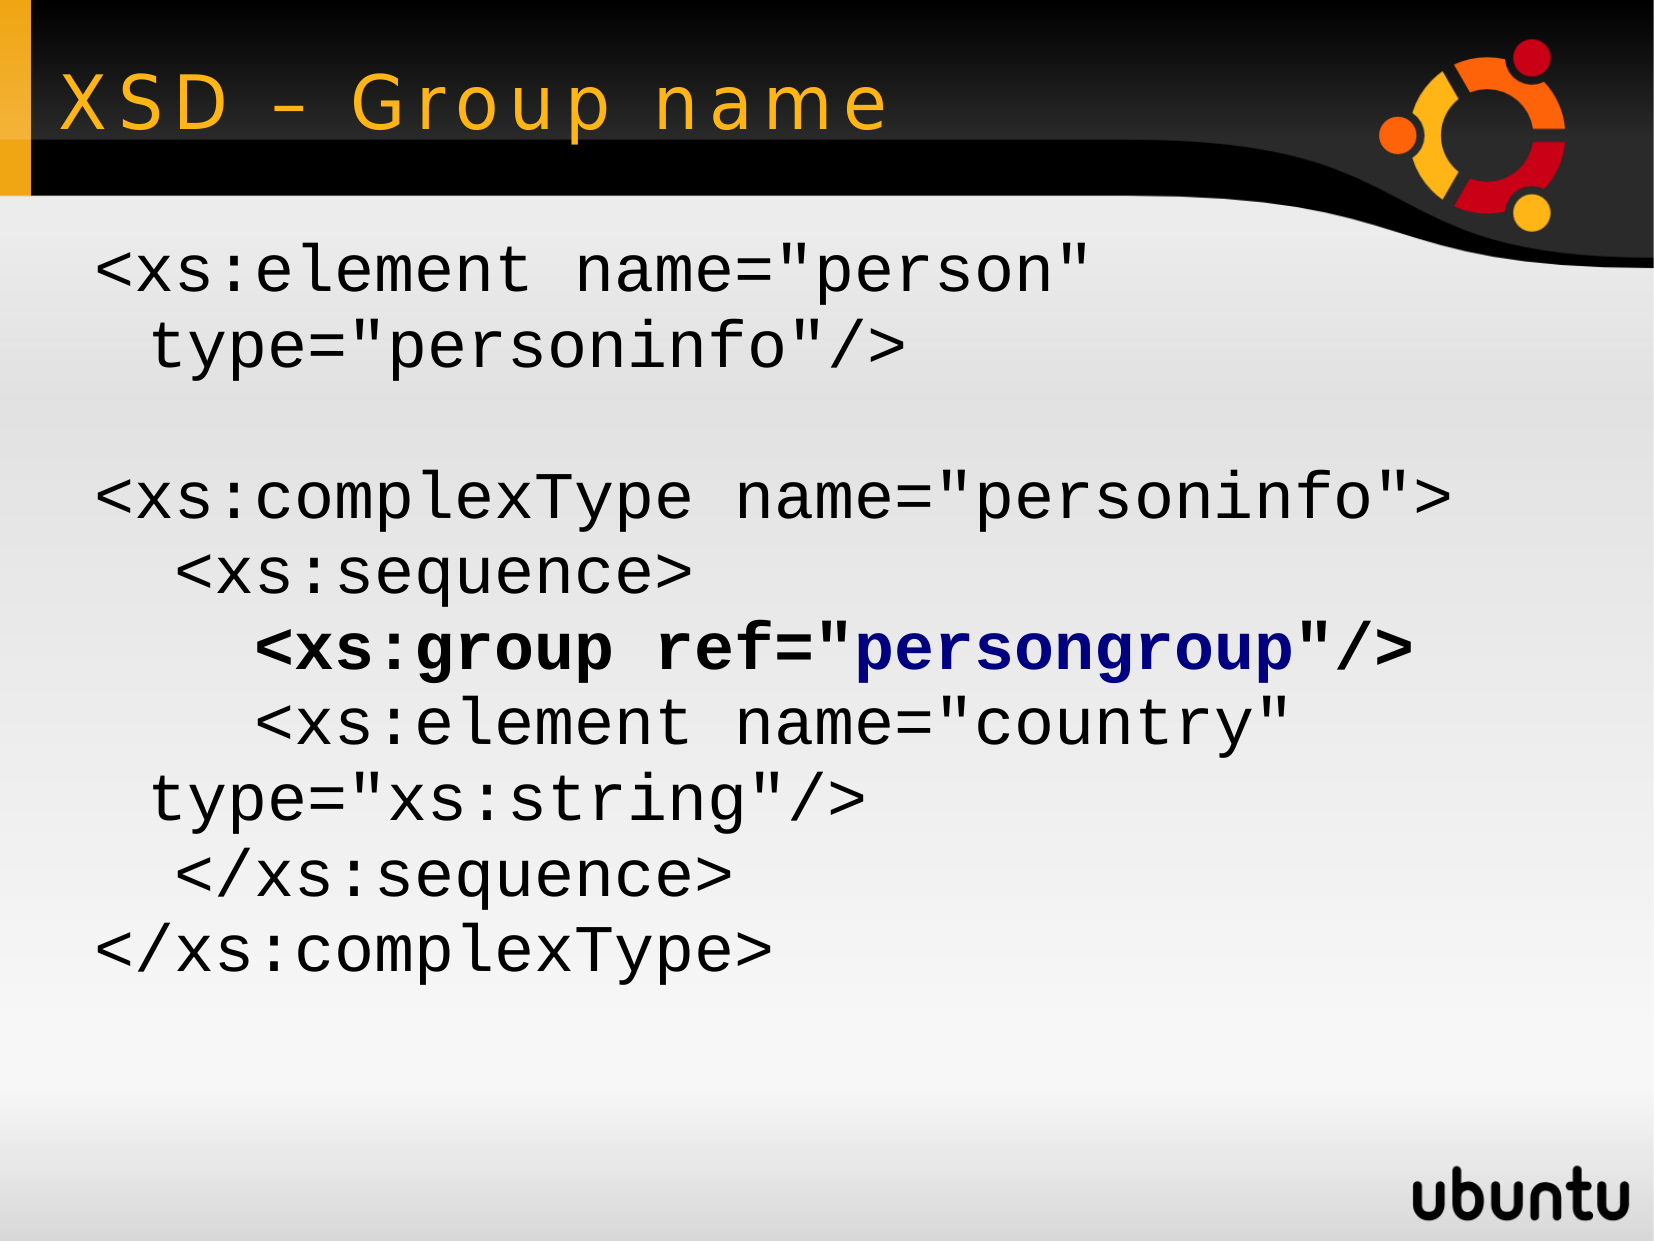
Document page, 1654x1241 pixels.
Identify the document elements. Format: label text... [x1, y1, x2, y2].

title XSD – Group name [59, 29, 1270, 178]
picture [0, 0, 1654, 1241]
list <xs:element name="person" type="personinfo"/> <xs:complexType name="personinfo"> <xs:sequence> <xs:group ref="persongroup"/> <xs:element name="country" type="xs:string"/> </xs:sequence> </xs:complexType> [76, 236, 1565, 1055]
